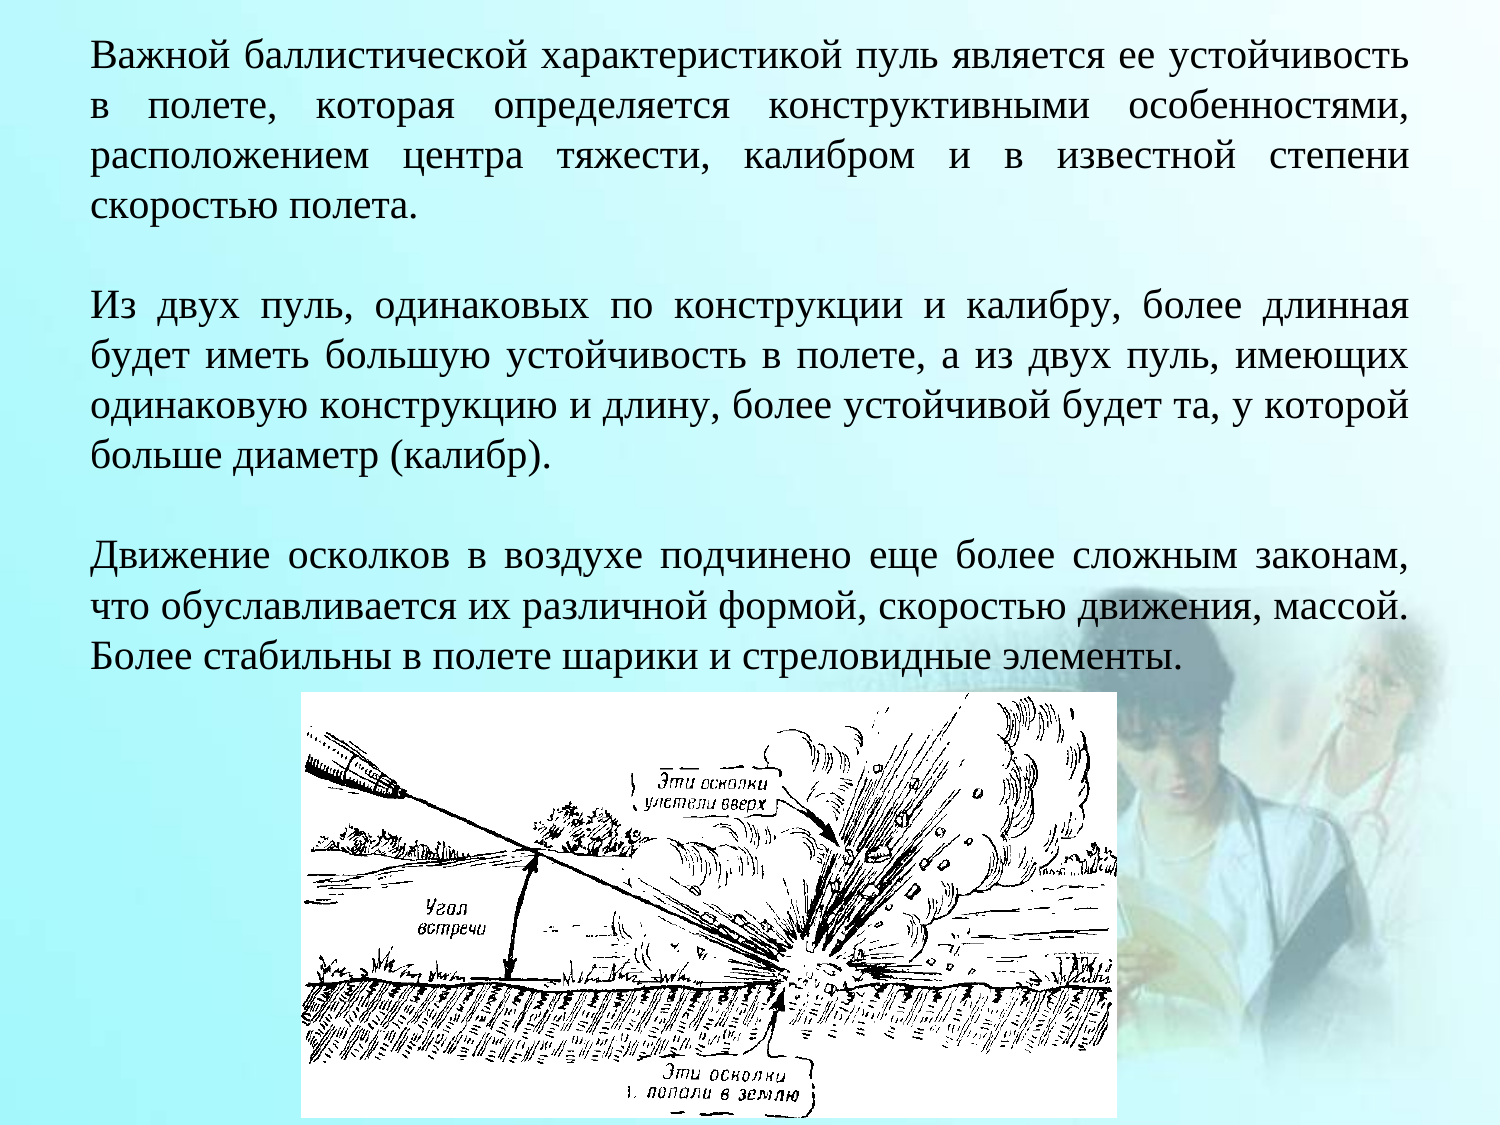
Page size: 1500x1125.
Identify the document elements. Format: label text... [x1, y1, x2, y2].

picture [301, 692, 1117, 1118]
list Важной баллистической характеристикой пуль является ее устойчивость в полете, которая определяется конструктивными особенностями, расположением центра тяжести, калибром и в известной степени скоростью полета. Из двух пуль, одинаковых по конструкции и калибру, более длинная будет иметь большую устойчивость в полете, а из двух пуль, имеющих одинаковую конструкцию и длину, более устойчивой будет та, у которой больше диаметр (калибр). Движение осколков в воздухе подчинено еще более сложным законам, что обуславливается их различной формой, скоростью движения, массой. Более стабильны в полете шарики и стреловидные элементы. [75, 19, 1426, 702]
